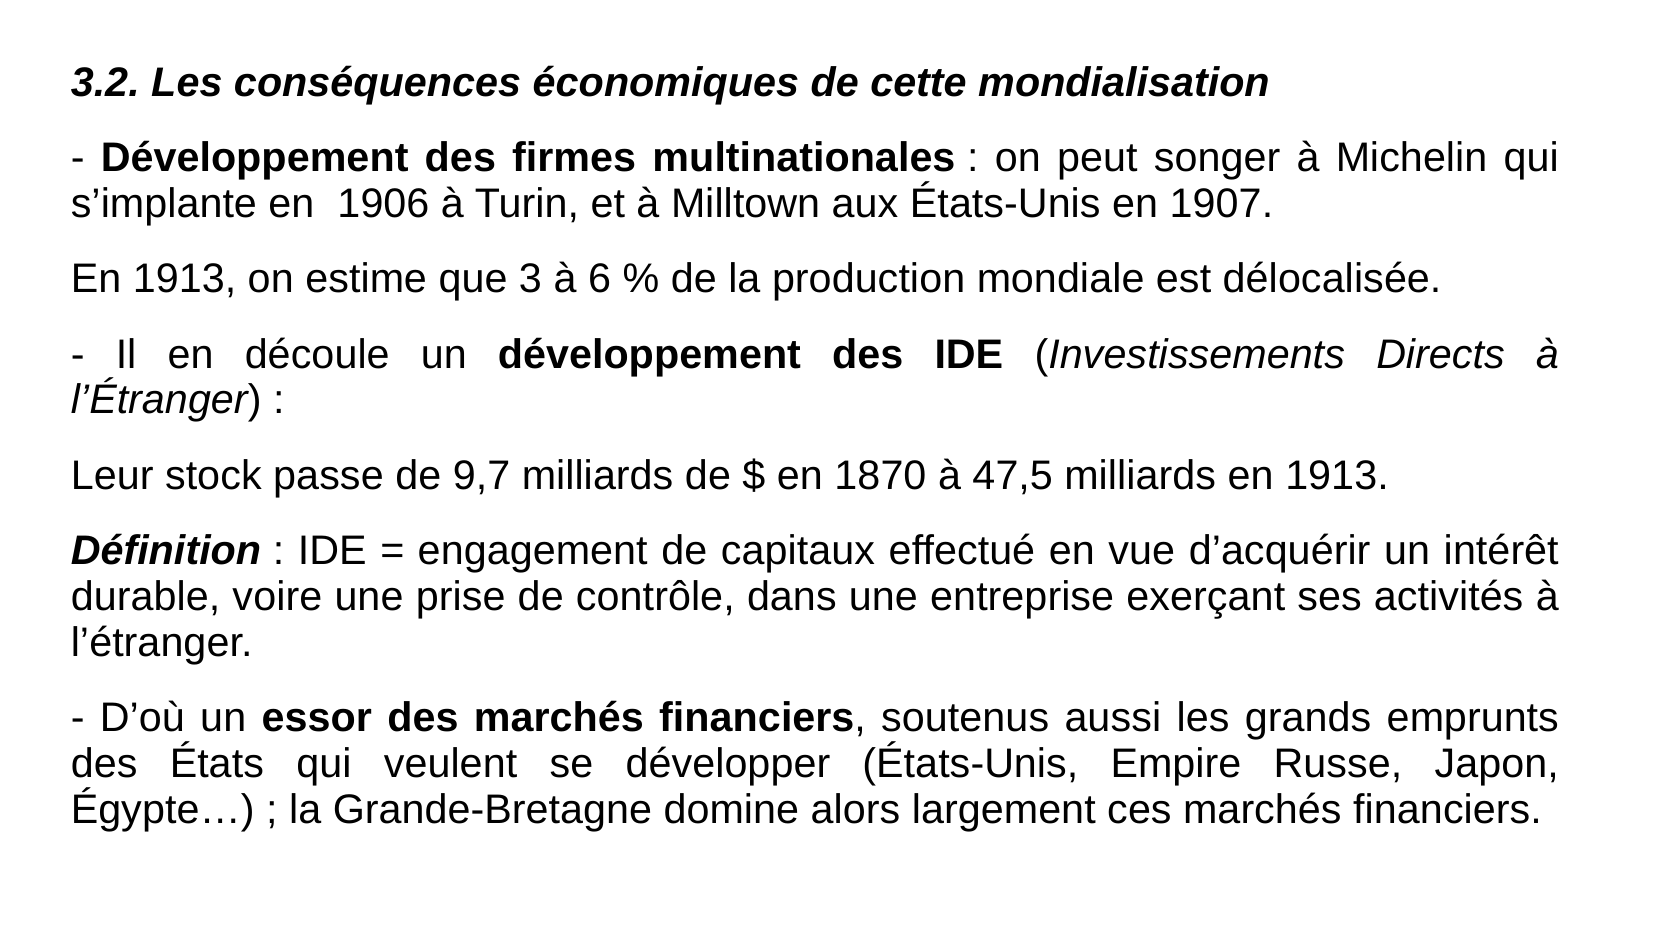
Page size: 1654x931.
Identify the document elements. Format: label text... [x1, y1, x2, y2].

list 3.2. Les conséquences économiques de cette mondialisation - Développement des firmes multinationales : on peut songer à Michelin qui s’implante en 1906 à Turin, et à Milltown aux États-Unis en 1907. En 1913, on estime que 3 à 6 % de la production mondiale est délocalisée. - Il en découle un développement des IDE (Investissements Directs à l’Étranger) : Leur stock passe de 9,7 milliards de $ en 1870 à 47,5 milliards en 1913. Définition : IDE = engagement de capitaux effectué en vue d’acquérir un intérêt durable, voire une prise de contrôle, dans une entreprise exerçant ses activités à l’étranger. - D’où un essor des marchés financiers, soutenus aussi les grands emprunts des États qui veulent se développer (États-Unis, Empire Russe, Japon, Égypte…) ; la Grande-Bretagne domine alors largement ces marchés financiers. [70, 59, 1559, 839]
